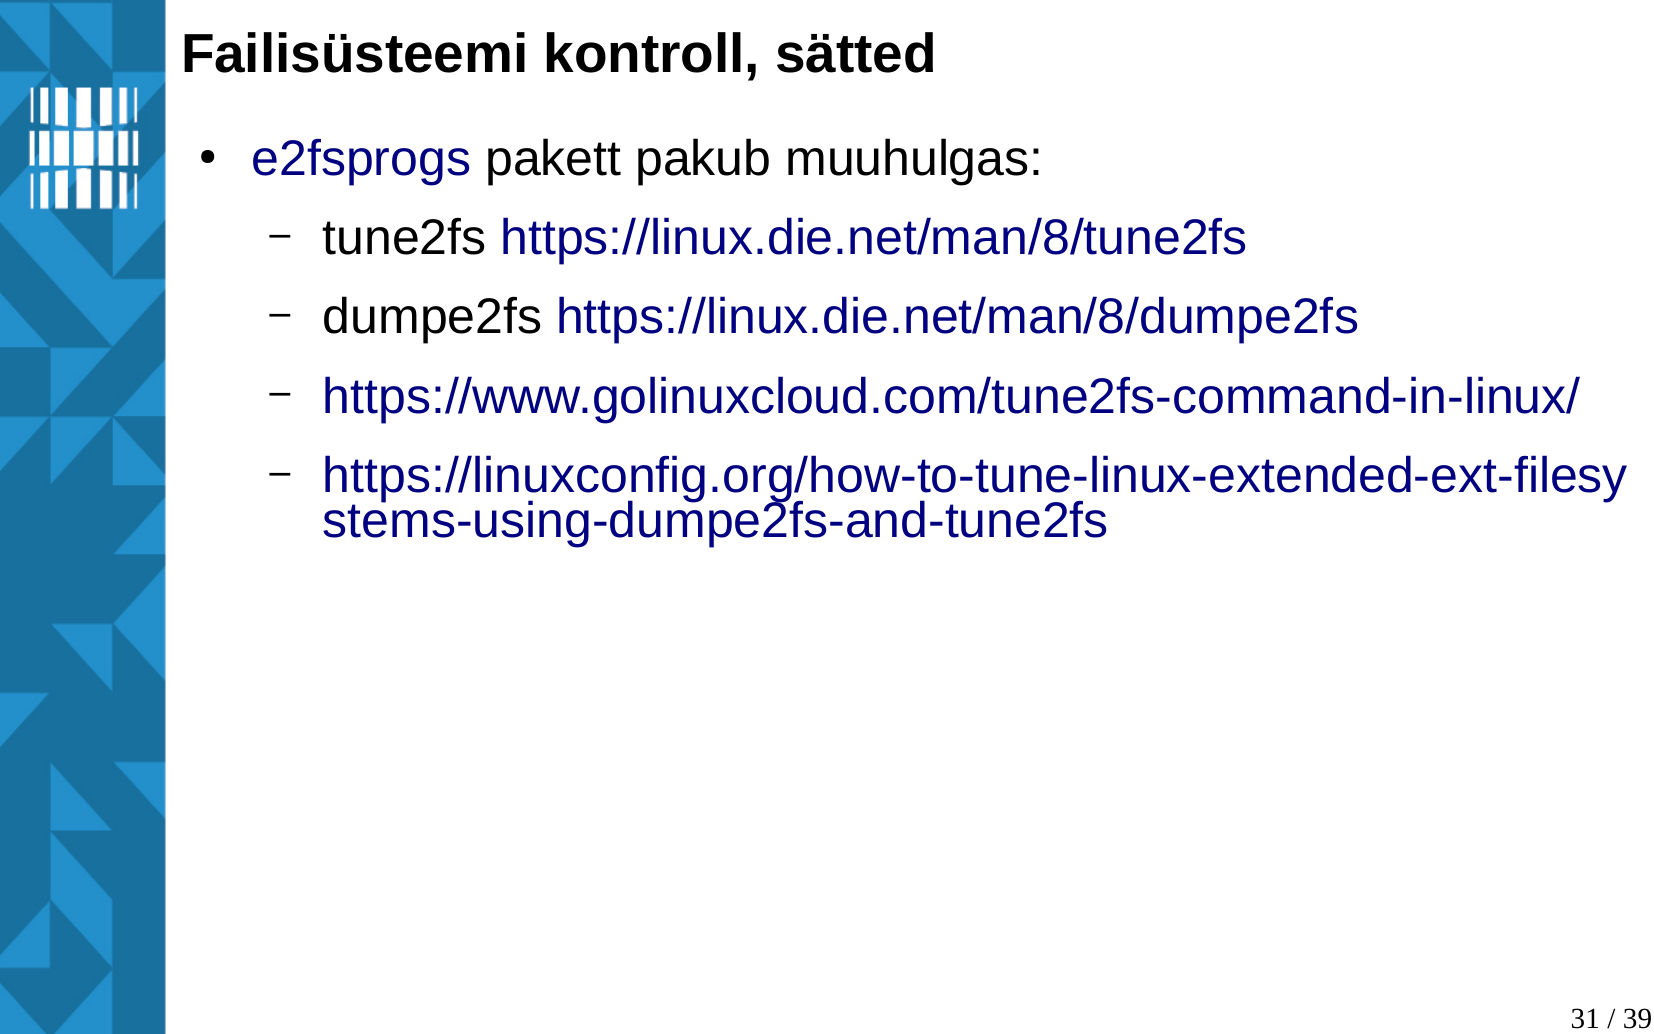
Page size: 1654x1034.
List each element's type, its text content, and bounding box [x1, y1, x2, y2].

title Failisüsteemi kontroll, sätted [181, 1, 1583, 105]
list e2fsprogs pakett pakub muuhulgas: tune2fs https://linux.die.net/man/8/tune2fs dumpe2fs https://linux.die.net/man/8/dumpe2fs https://www.golinuxcloud.com/tune2fs-command-in-linux/ https://linuxconfig.org/how-to-tune-linux-extended-ext-filesystems-using-dumpe2fs-and-tune2fs [181, 129, 1642, 997]
